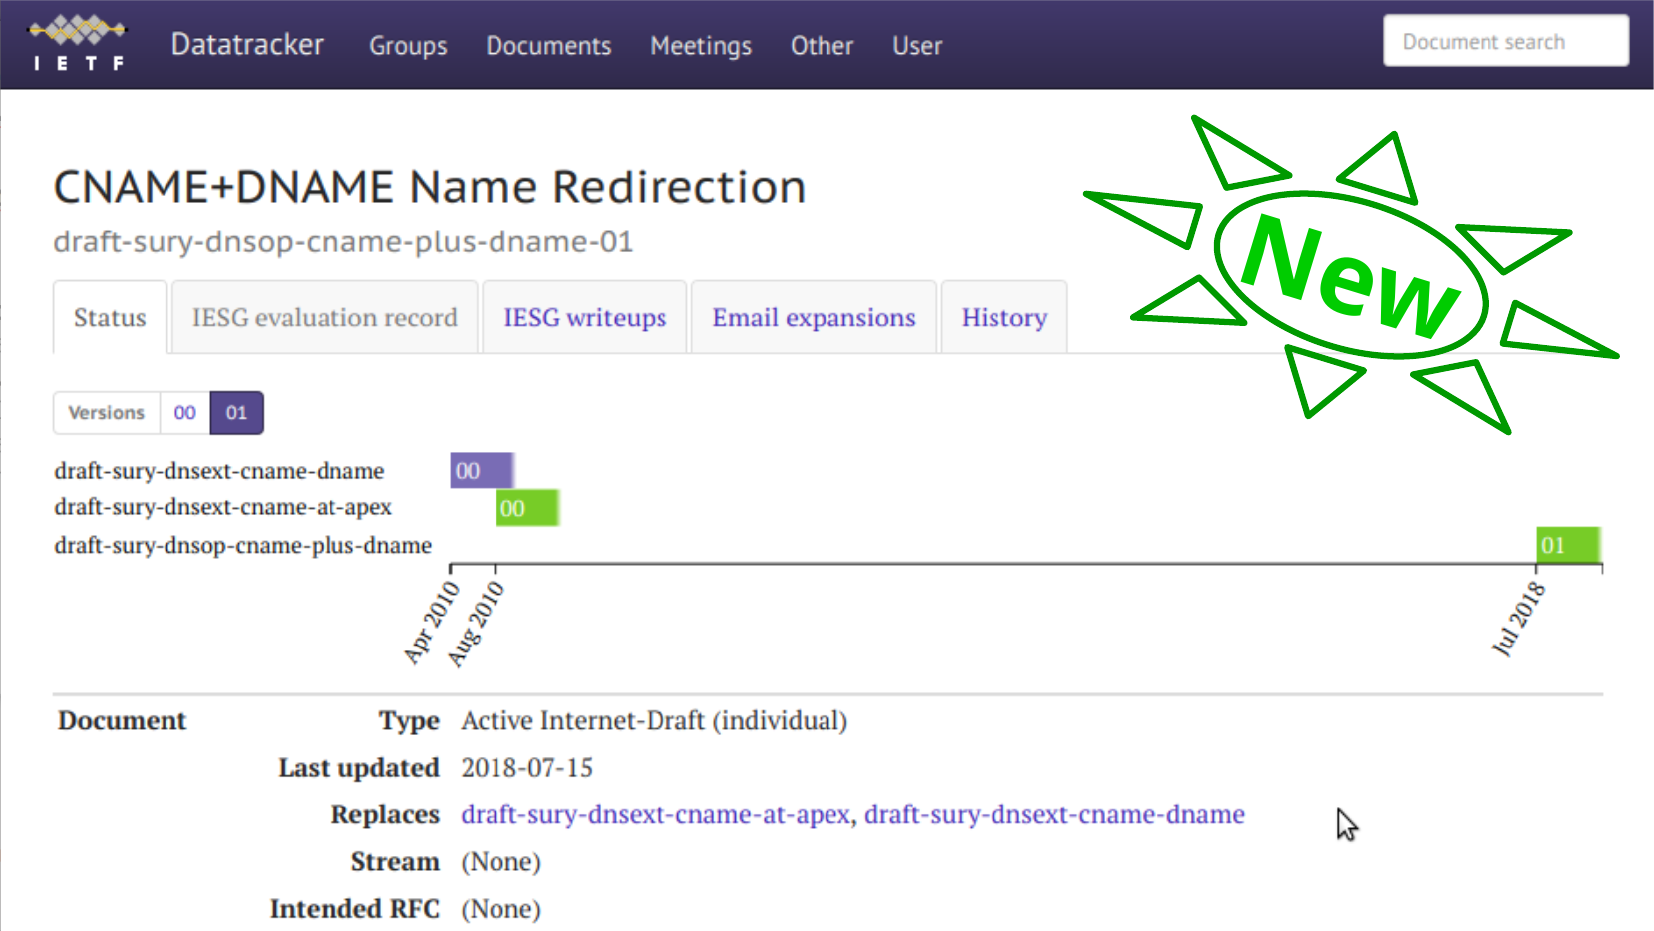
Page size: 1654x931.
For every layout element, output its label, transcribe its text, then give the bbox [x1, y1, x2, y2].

picture [0, 0, 1654, 931]
text_box New [1085, 193, 1200, 248]
text_box New [1338, 133, 1416, 203]
text_box New [1287, 347, 1364, 417]
text_box New [1194, 117, 1290, 188]
text_box New [1133, 277, 1245, 323]
text_box New [1458, 227, 1570, 273]
text_box New [1216, 193, 1486, 357]
text_box New [1502, 302, 1617, 357]
text_box New [1413, 362, 1509, 433]
